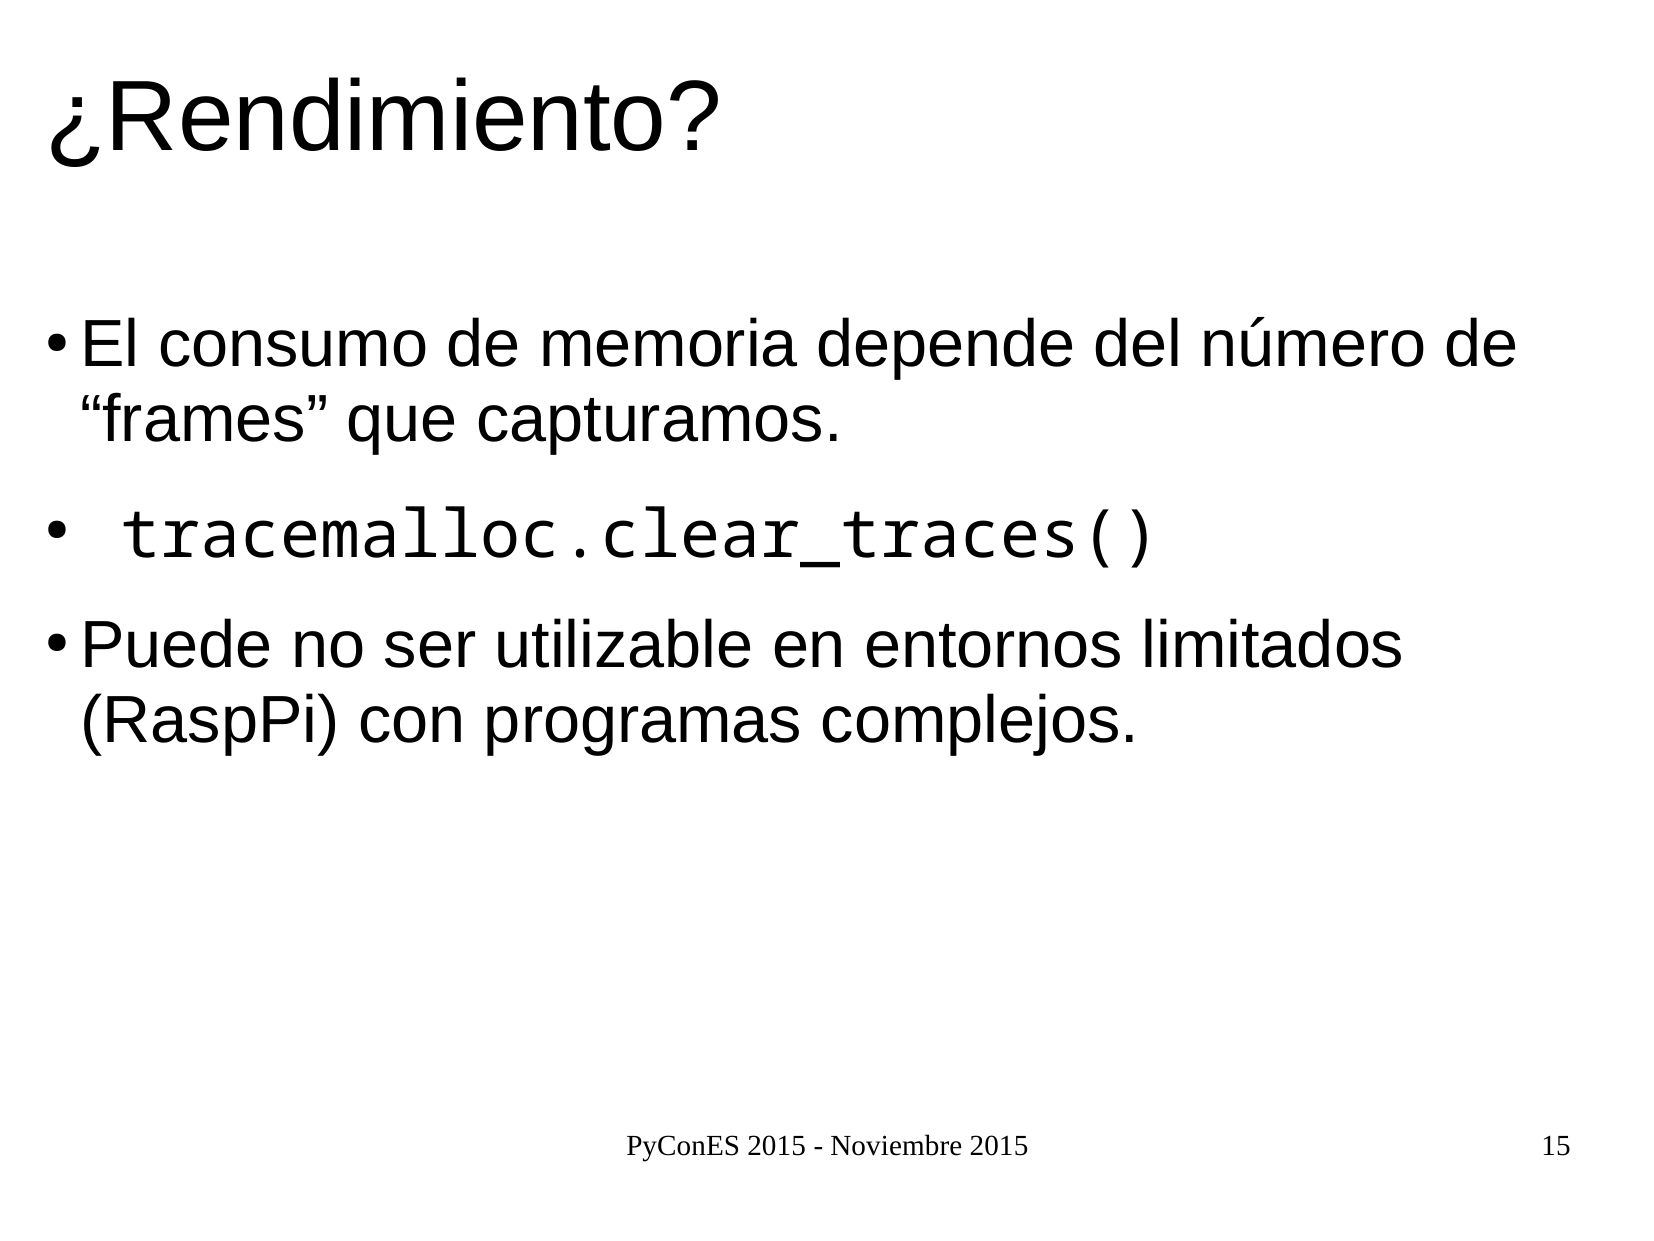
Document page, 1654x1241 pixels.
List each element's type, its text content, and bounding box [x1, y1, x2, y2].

subtitle ¿Rendimiento? El consumo de memoria depende del número de “frames” que capturamos. tracemalloc.clear_traces() Puede no ser utilizable en entornos limitados (RaspPi) con programas complejos. [45, 60, 1606, 1115]
